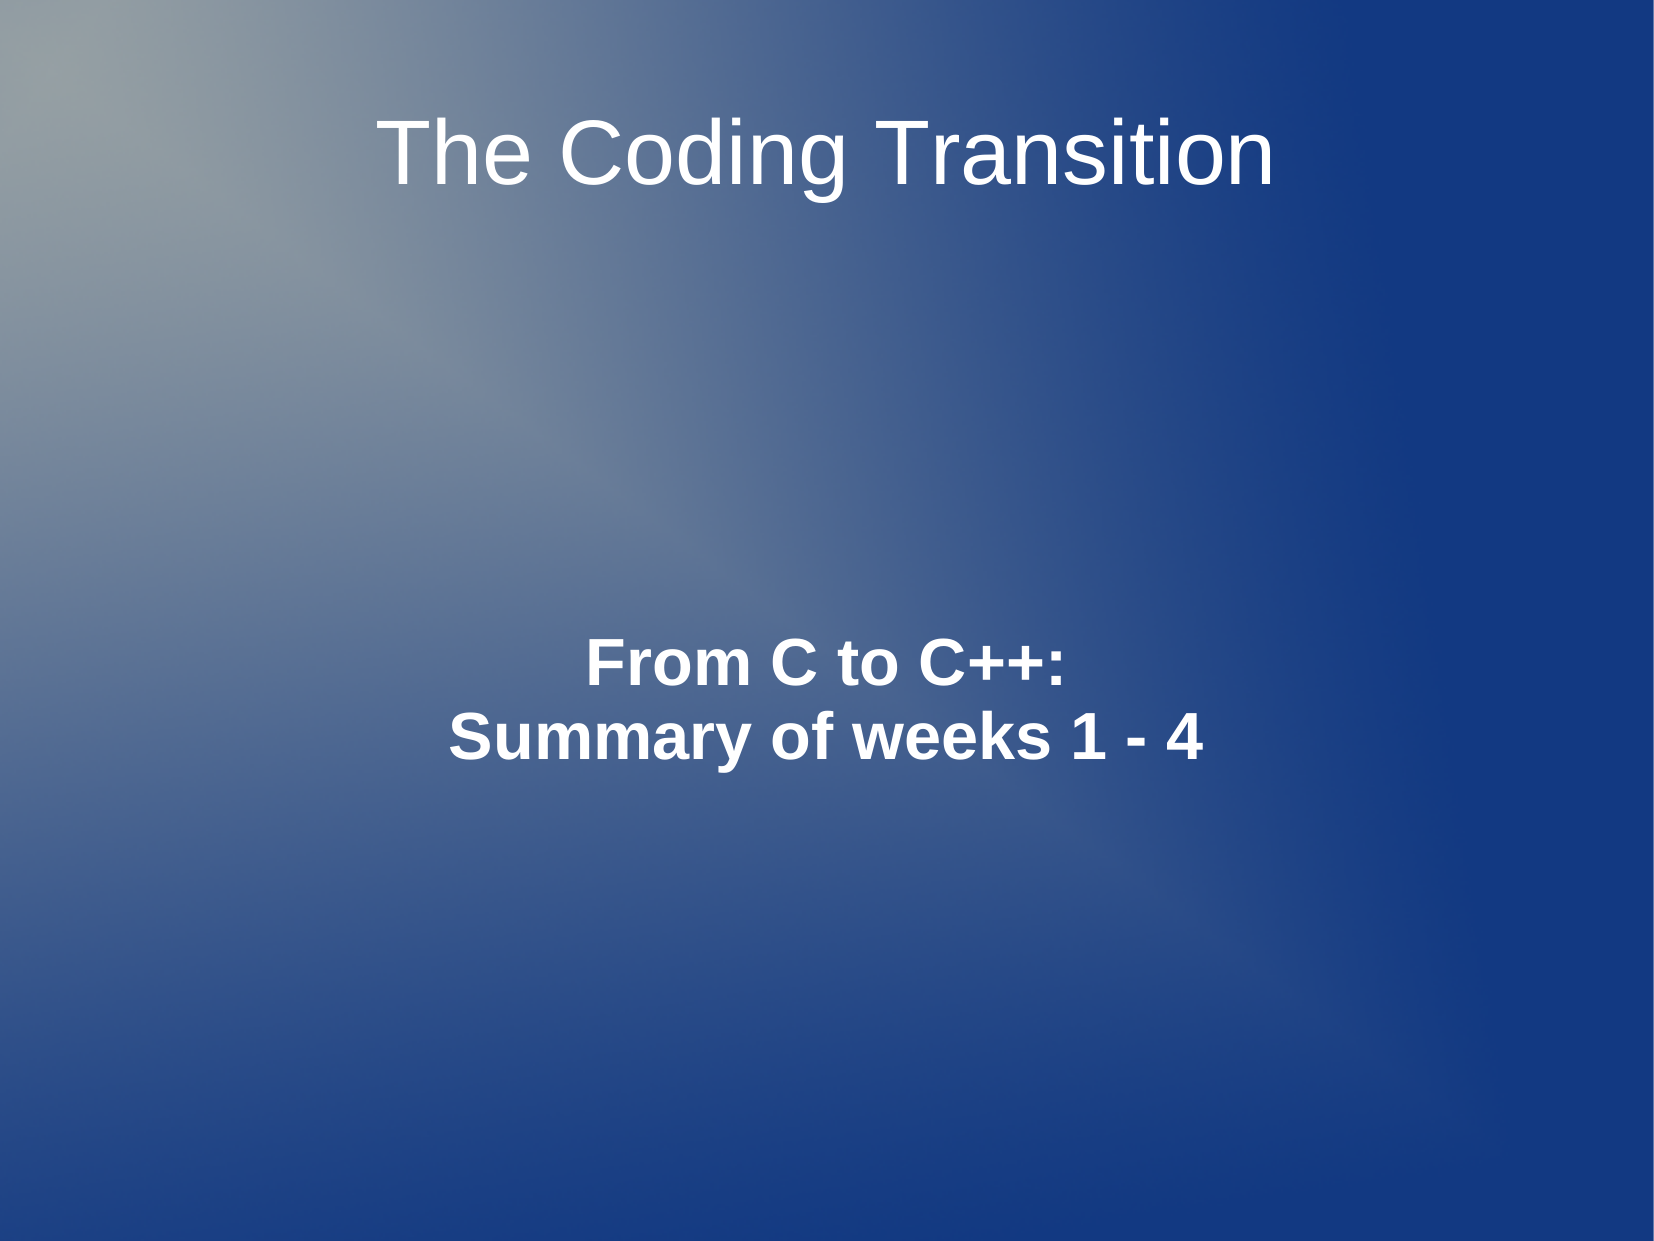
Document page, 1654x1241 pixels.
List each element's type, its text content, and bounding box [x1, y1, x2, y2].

picture [0, 0, 1654, 1241]
subtitle From C to C++: Summary of weeks 1 - 4 [82, 297, 1571, 1102]
title The Coding Transition [82, 56, 1571, 250]
